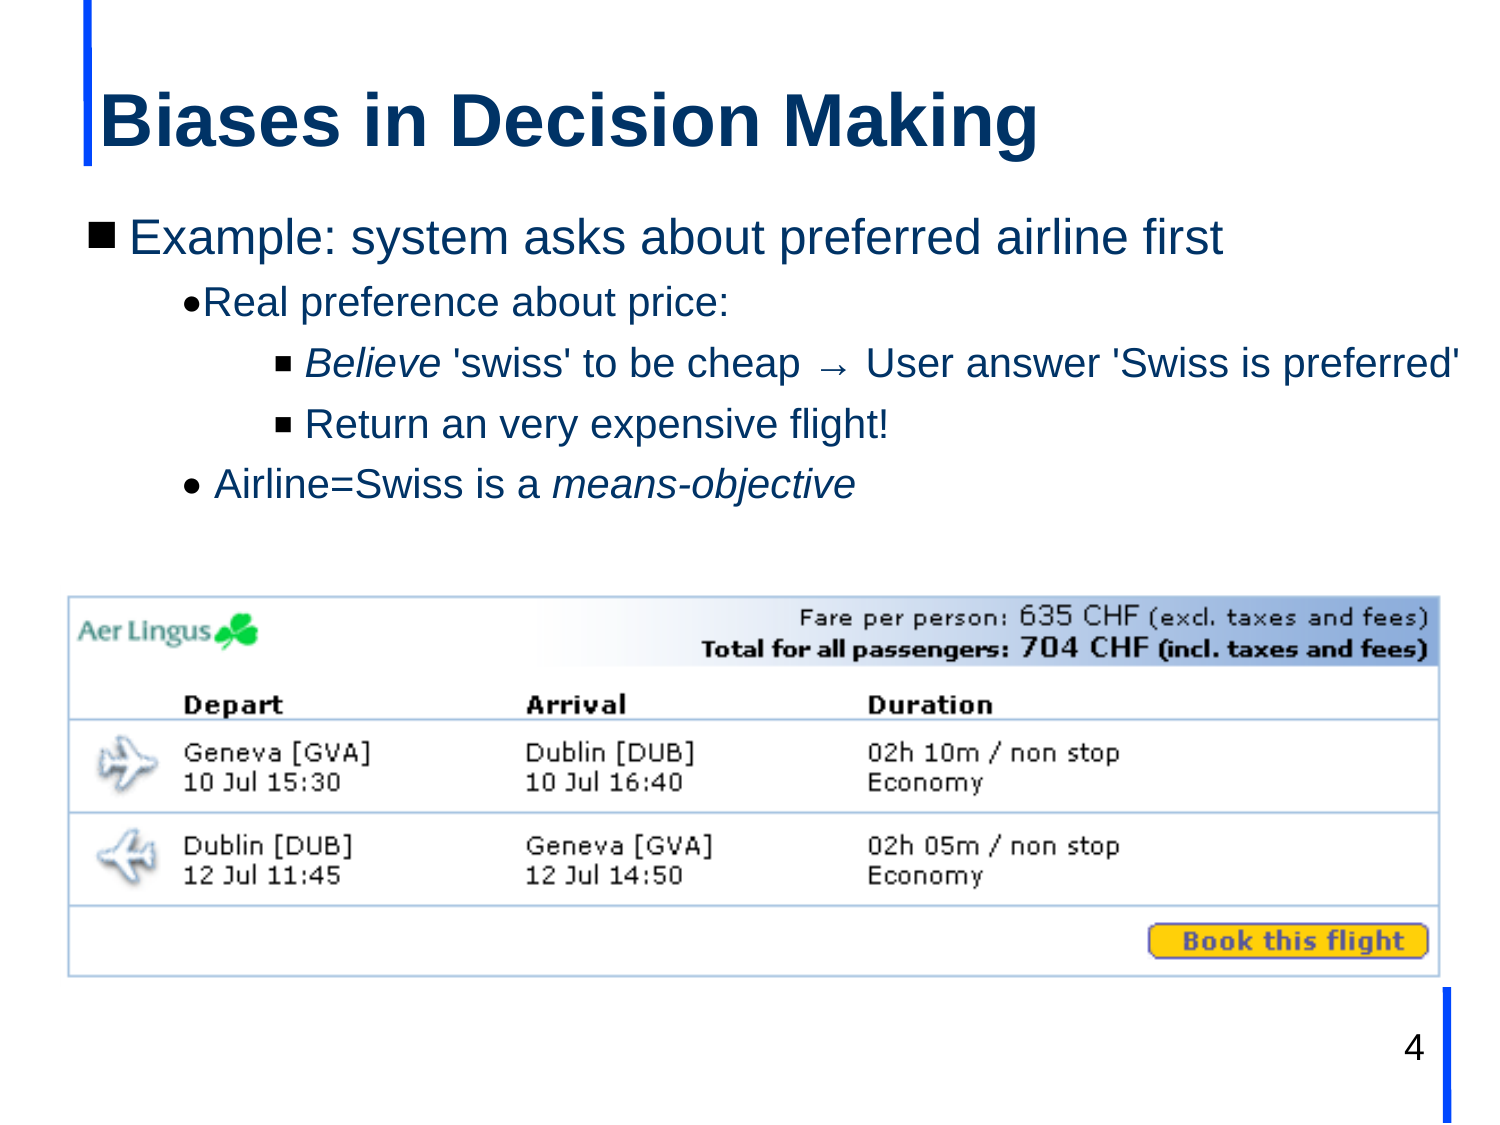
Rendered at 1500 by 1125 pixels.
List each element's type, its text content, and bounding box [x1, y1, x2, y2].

list Example: system asks about preferred airline first Real preference about price: Believe 'swiss' to be cheap → User answer 'Swiss is preferred' Return an very expensive flight! Airline=Swiss is a means-objective [88, 206, 1477, 709]
title Biases in Decision Making [99, 24, 1438, 206]
picture [59, 585, 1459, 987]
